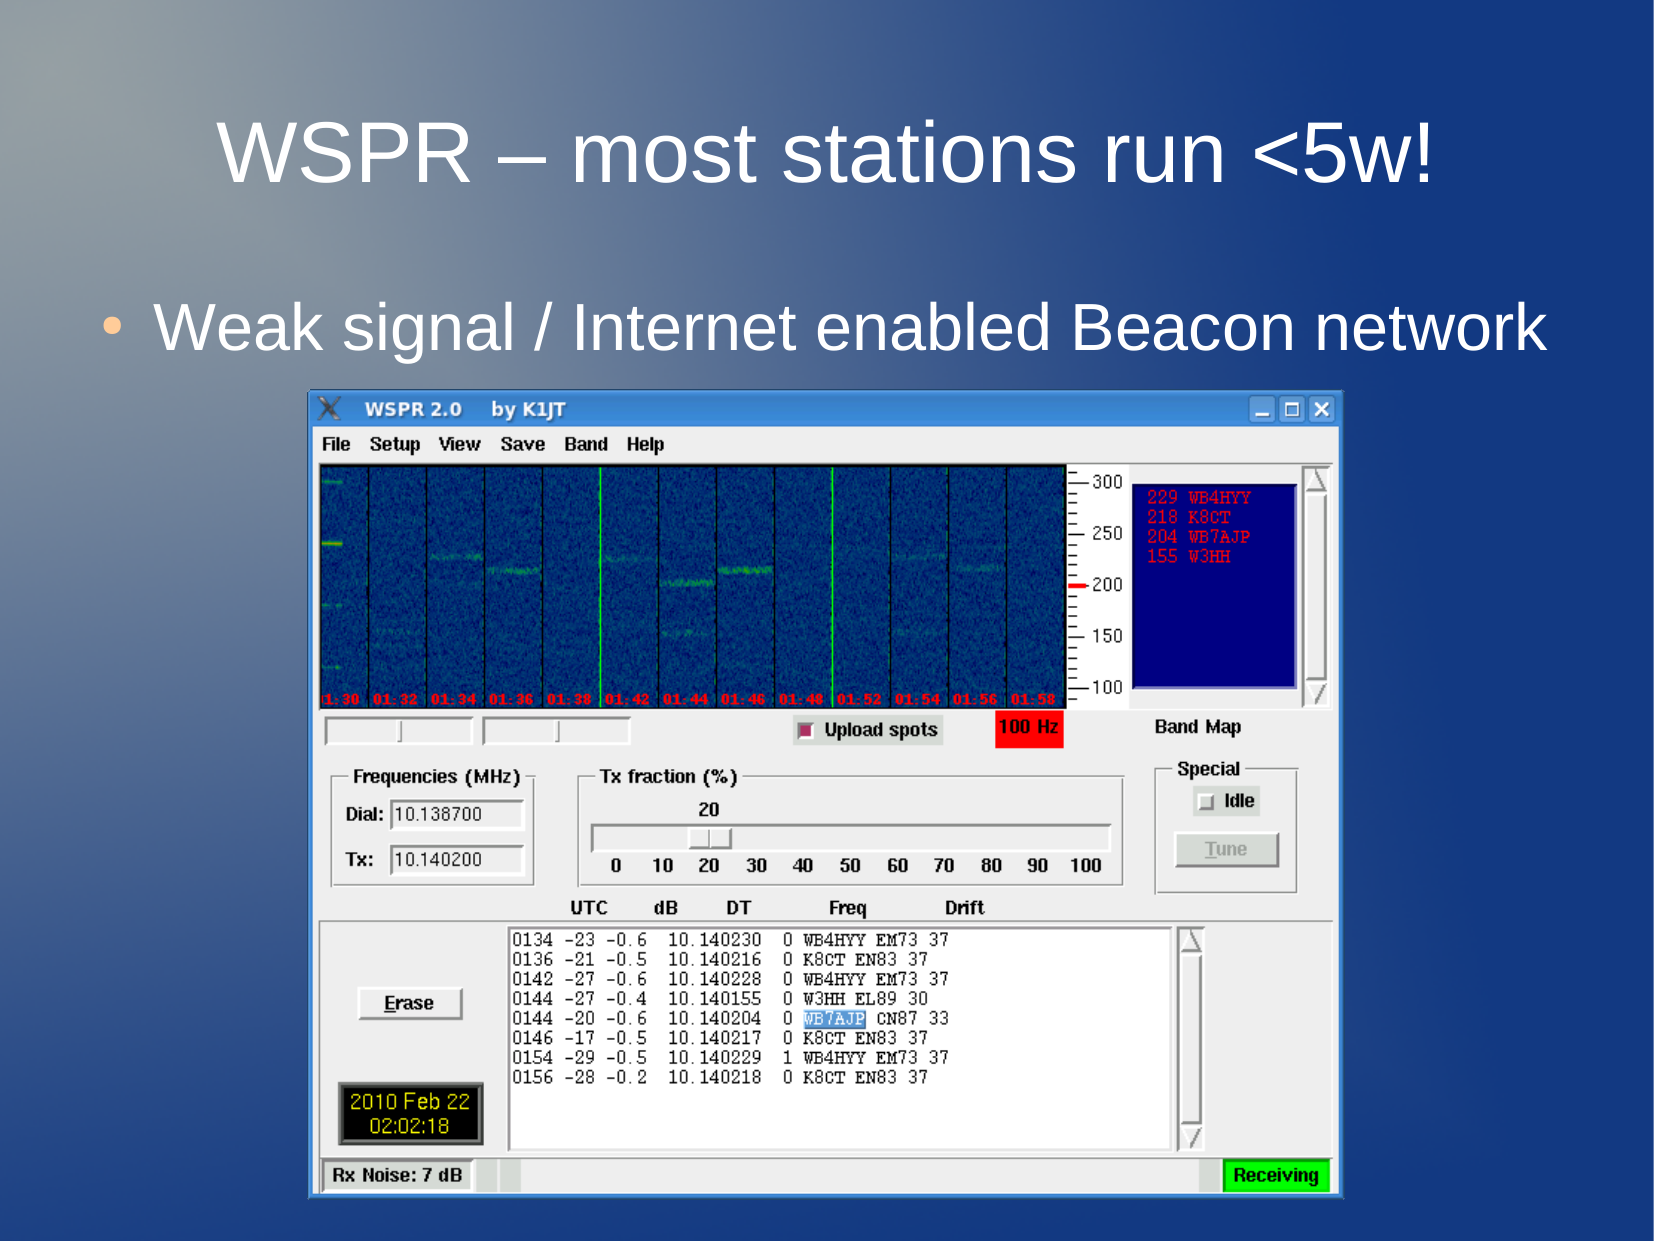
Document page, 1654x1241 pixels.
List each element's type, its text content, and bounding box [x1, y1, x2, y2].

list Weak signal / Internet enabled Beacon network [82, 290, 1571, 1109]
picture [0, 0, 1654, 1241]
title WSPR – most stations run <5w! [82, 49, 1571, 257]
